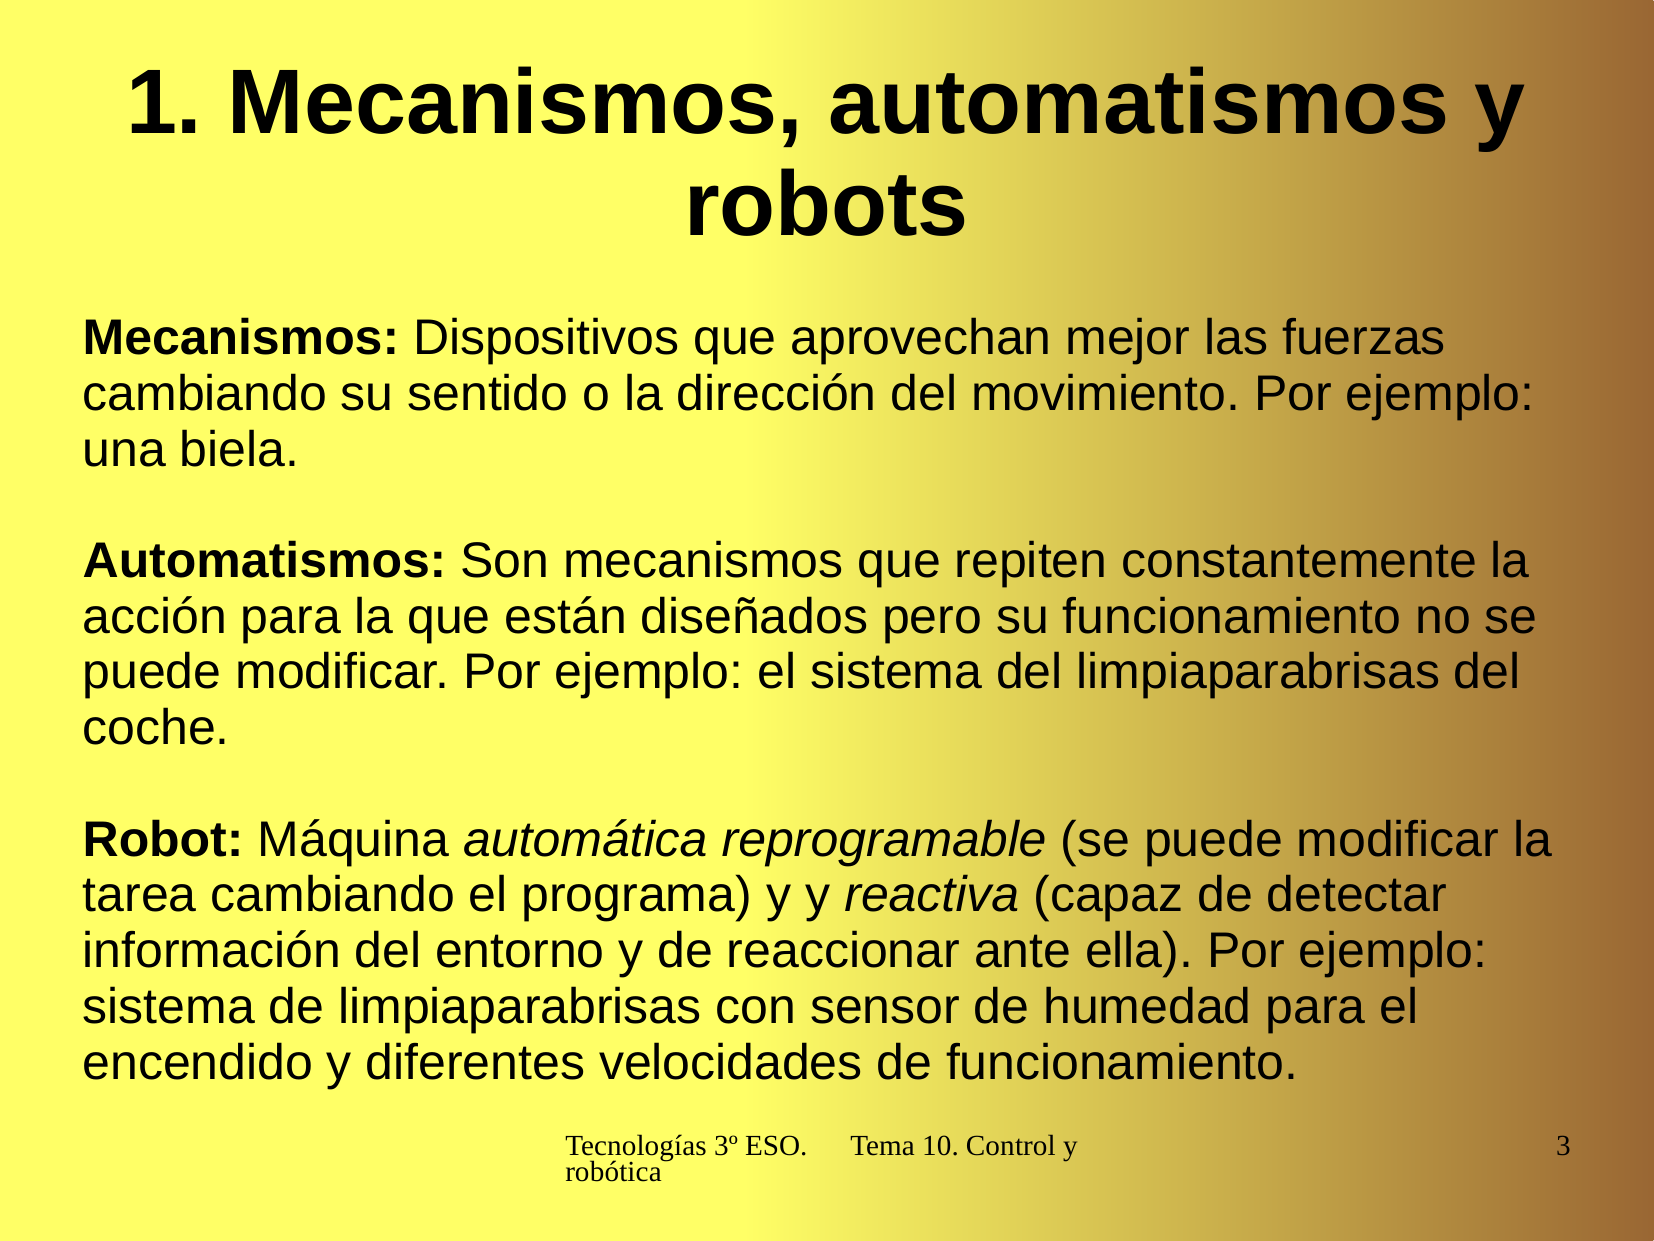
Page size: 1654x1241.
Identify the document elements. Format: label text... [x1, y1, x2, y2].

title 1. Mecanismos, automatismos y robots [82, 49, 1571, 257]
subtitle Mecanismos: Dispositivos que aprovechan mejor las fuerzas cambiando su sentido o la dirección del movimiento. Por ejemplo: una biela. Automatismos: Son mecanismos que repiten constantemente la acción para la que están diseñados pero su funcionamiento no se puede modificar. Por ejemplo: el sistema del limpiaparabrisas del coche. Robot: Máquina automática reprogramable (se puede modificar la tarea cambiando el programa) y y reactiva (capaz de detectar información del entorno y de reaccionar ante ella). Por ejemplo: sistema de limpiaparabrisas con sensor de humedad para el encendido y diferentes velocidades de funcionamiento. [82, 290, 1571, 1109]
